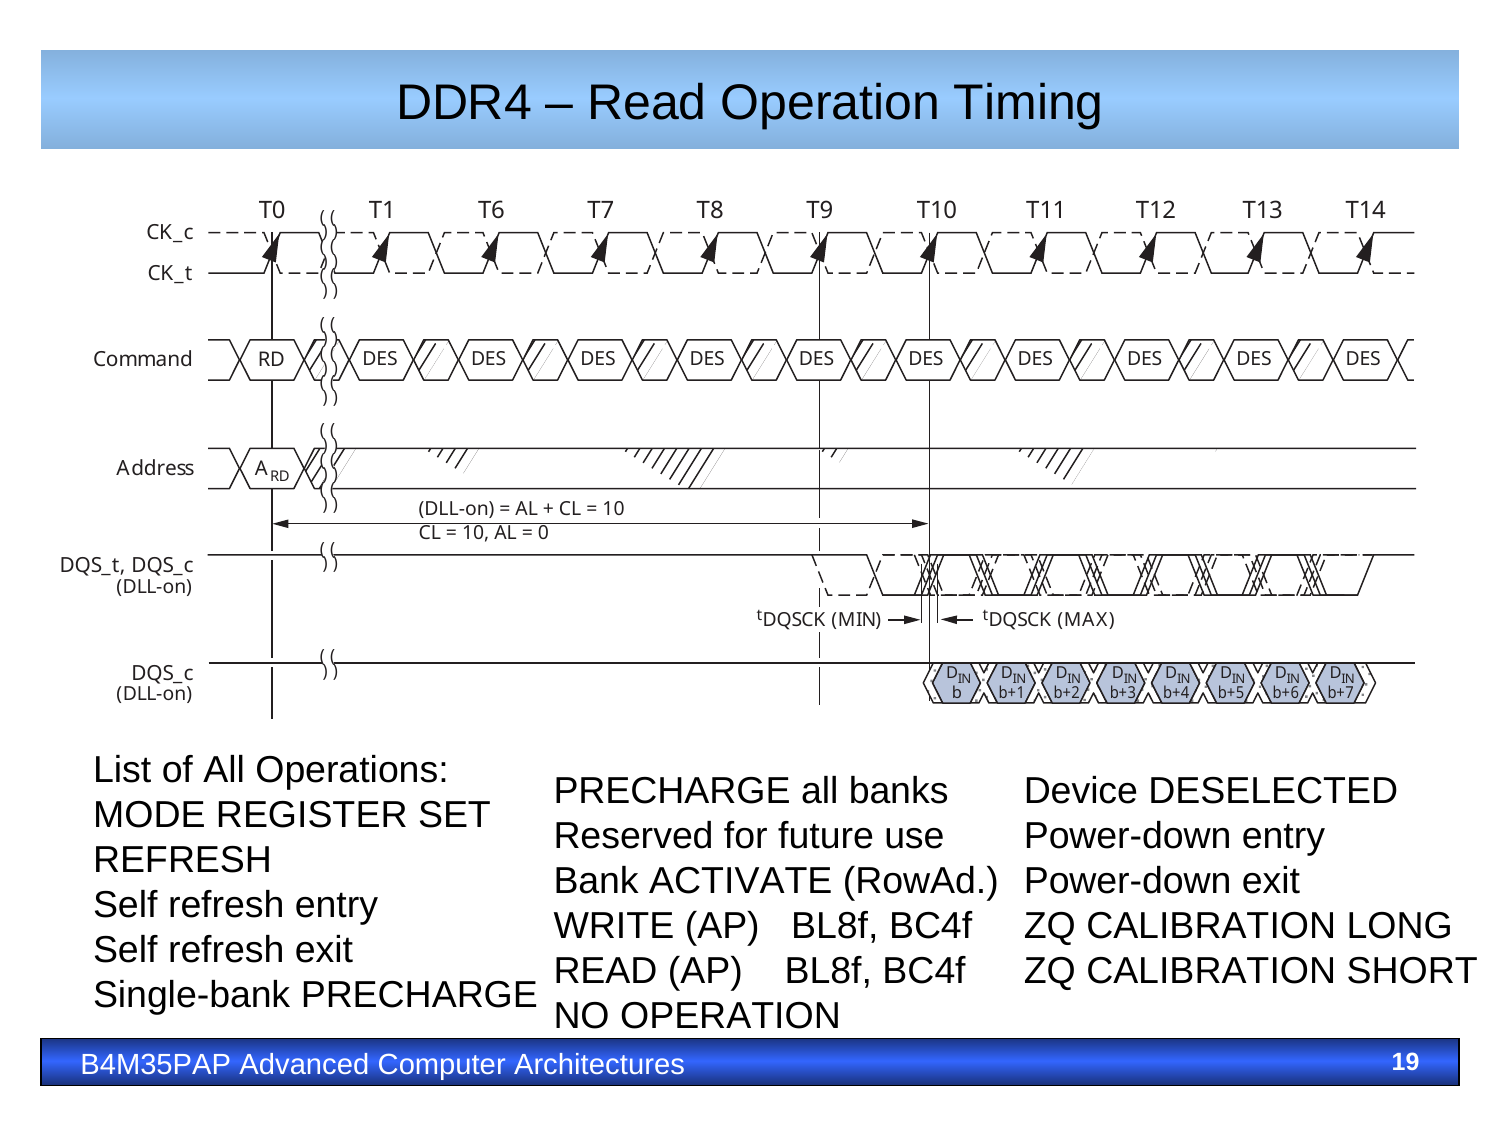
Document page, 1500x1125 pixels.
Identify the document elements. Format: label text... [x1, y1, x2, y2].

list List of All Operations: MODE REGISTER SET REFRESH Self refresh entry Self refresh exit Single-bank PRECHARGE [78, 737, 621, 1125]
list Device DESELECTED Power-down entry Power-down exit ZQ CALIBRATION LONG ZQ CALIBRATION SHORT [1008, 758, 1500, 1066]
title DDR4 – Read Operation Timing [41, 50, 1459, 149]
picture [49, 188, 1428, 731]
list PRECHARGE all banks Reserved for future use Bank ACTIVATE (RowAd.) WRITE (AP) BL8f, BC4f READ (AP) BL8f, BC4f NO OPERATION [538, 758, 1008, 1049]
